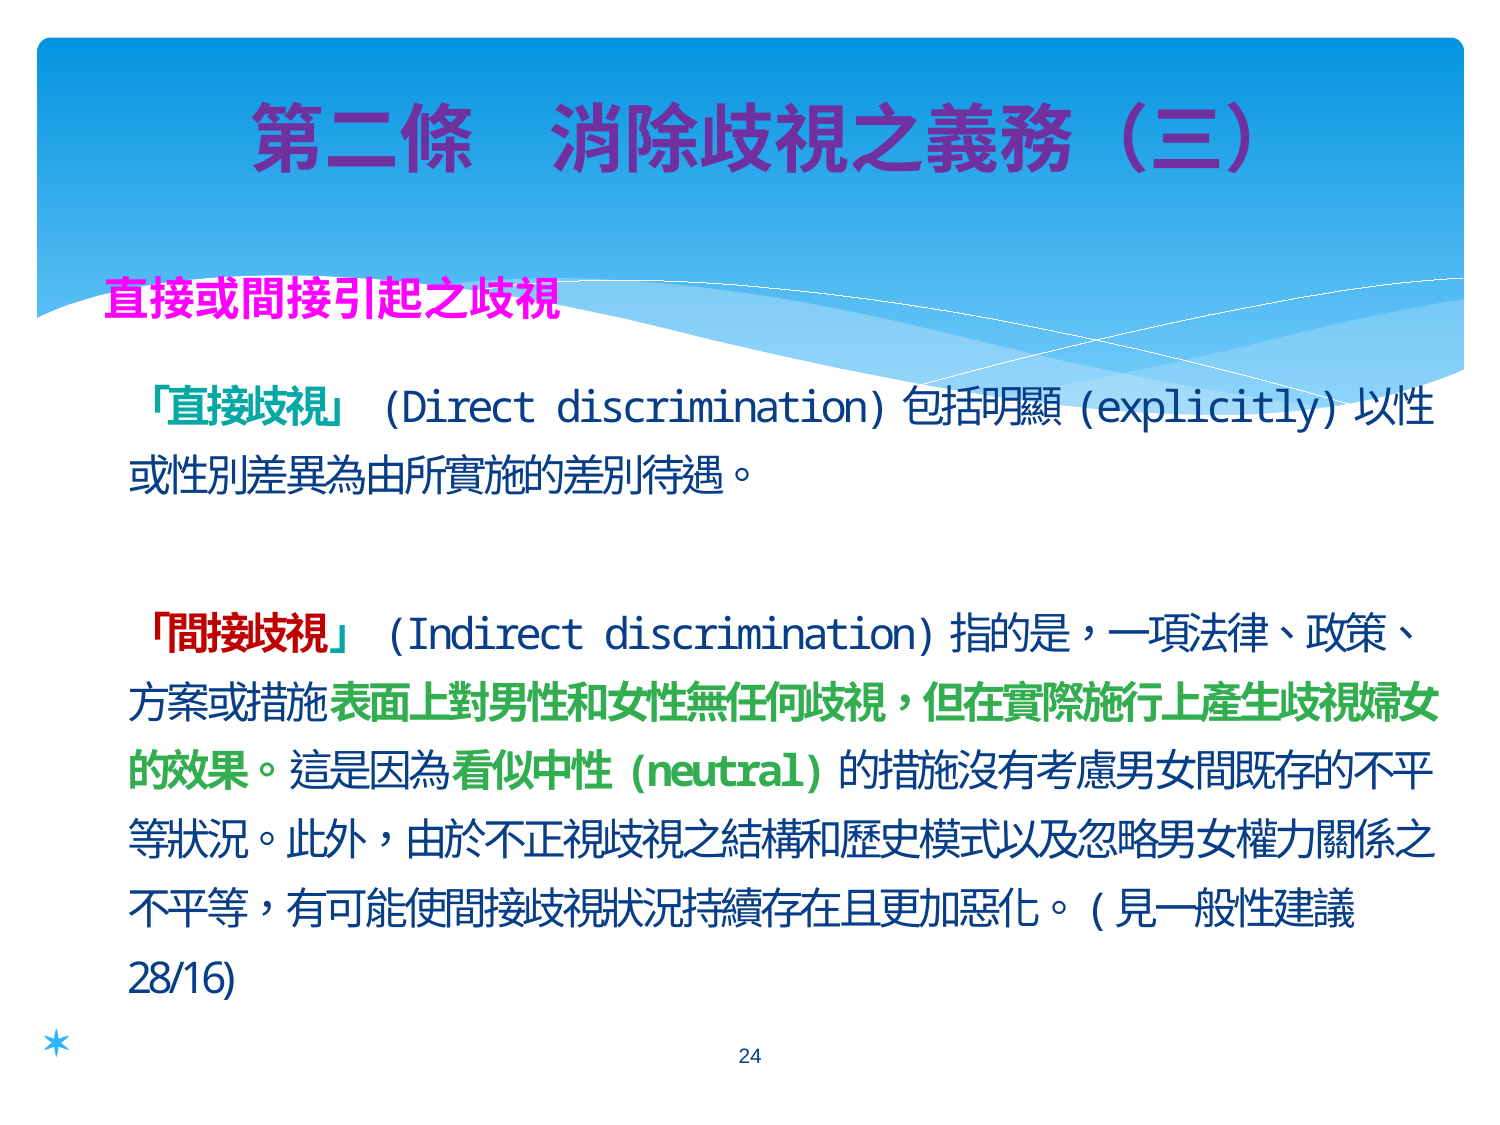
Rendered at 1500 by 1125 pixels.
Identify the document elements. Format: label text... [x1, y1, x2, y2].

text_box 第二條 消除歧視之義務（三） [75, 42, 1476, 231]
list 直接或間接引起之歧視 「直接歧視」(Direct discrimination)包括明顯(explicitly)以性或性別差異為由所實施的差別待遇。 「間接歧視」(Indirect discrimination)指的是，一項法律、政策、方案或措施表面上對男性和女性無任何歧視，但在實際施行上產生歧視婦女的效果。這是因為看似中性(neutral)的措施沒有考慮男女間既存的不平等狀況。此外，由於不正視歧視之結構和歷史模式以及忽略男女權力關係之不平等，有可能使間接歧視狀況持續存在且更加惡化。(見一般性建議28/16) [29, 262, 1471, 1051]
text_box 24 [654, 1025, 846, 1086]
